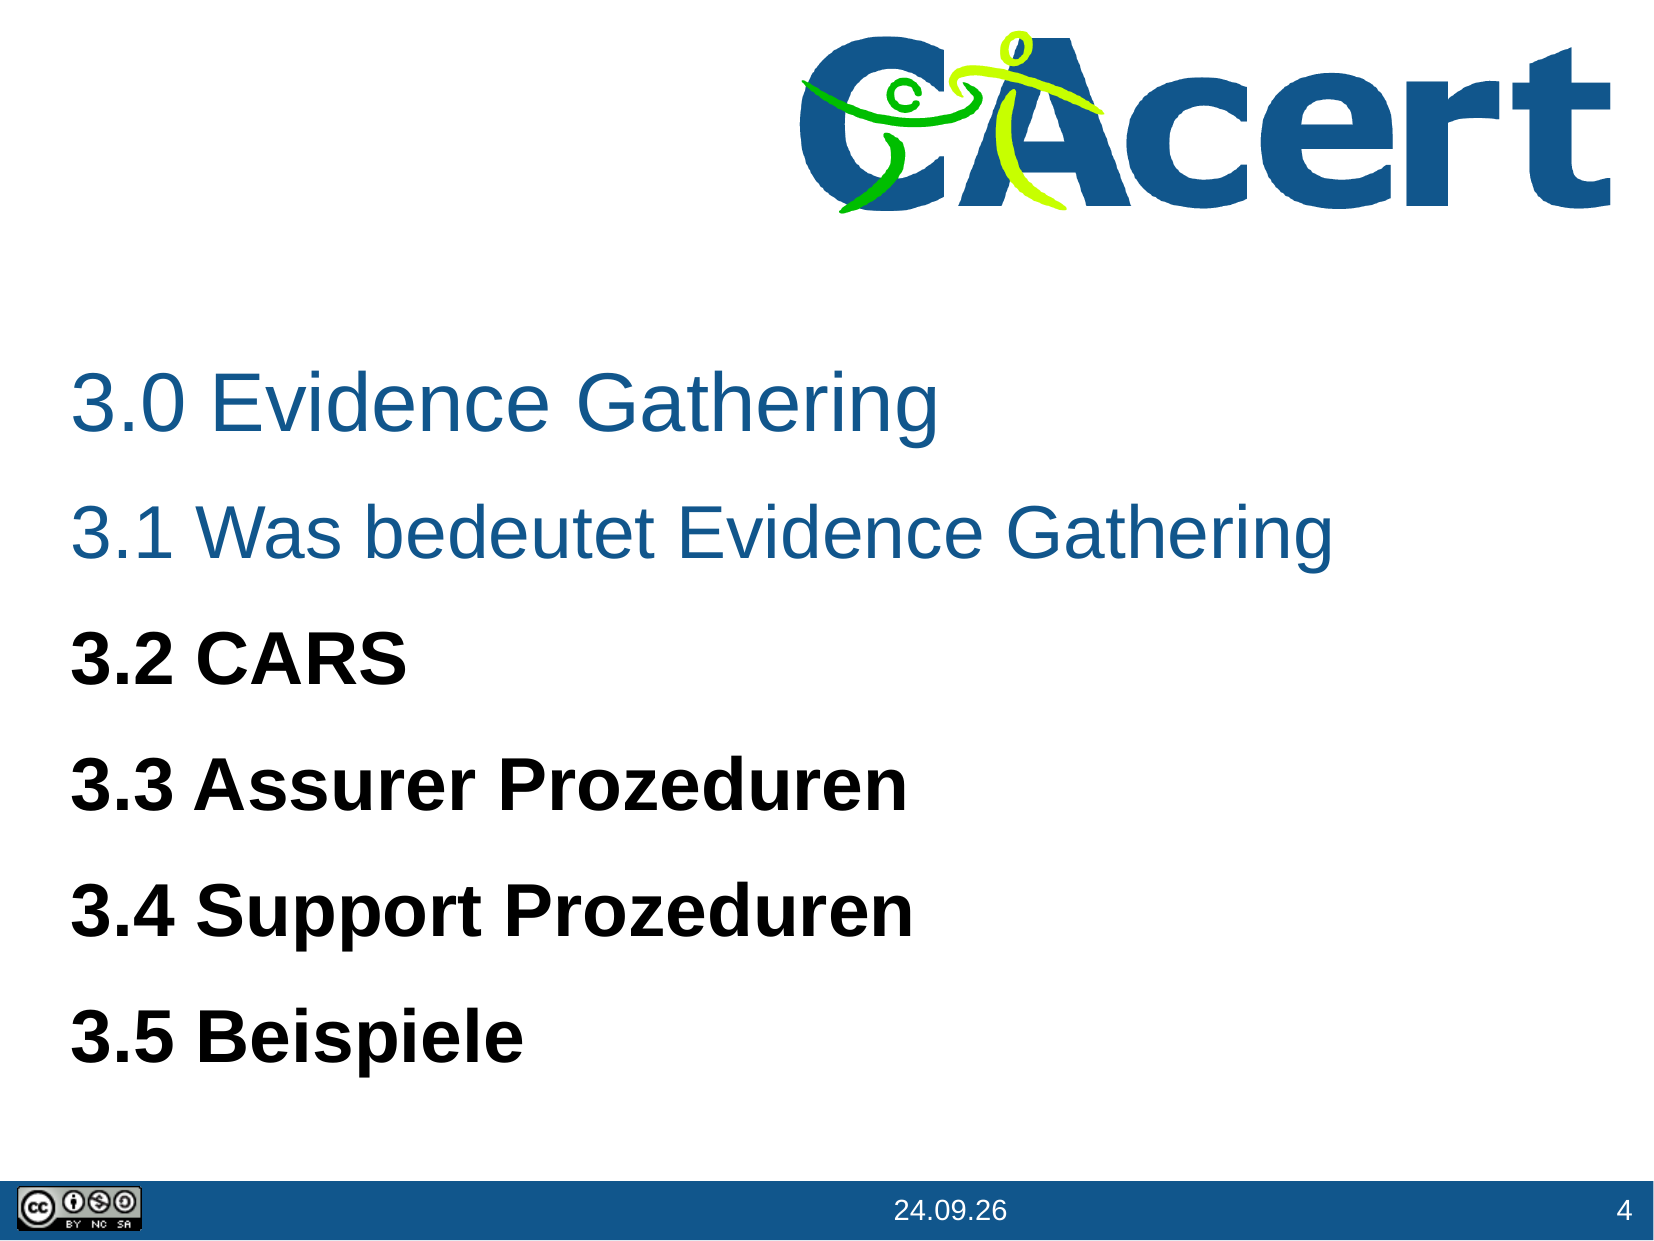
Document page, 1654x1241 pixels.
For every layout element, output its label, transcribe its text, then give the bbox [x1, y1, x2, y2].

picture [17, 1186, 142, 1231]
title 3.0 Evidence Gathering 3.1 Was bedeutet Evidence Gathering 3.2 CARS 3.3 Assurer Prozeduren 3.4 Support Prozeduren 3.5 Beispiele [70, 265, 1560, 1123]
picture [797, 27, 1613, 215]
